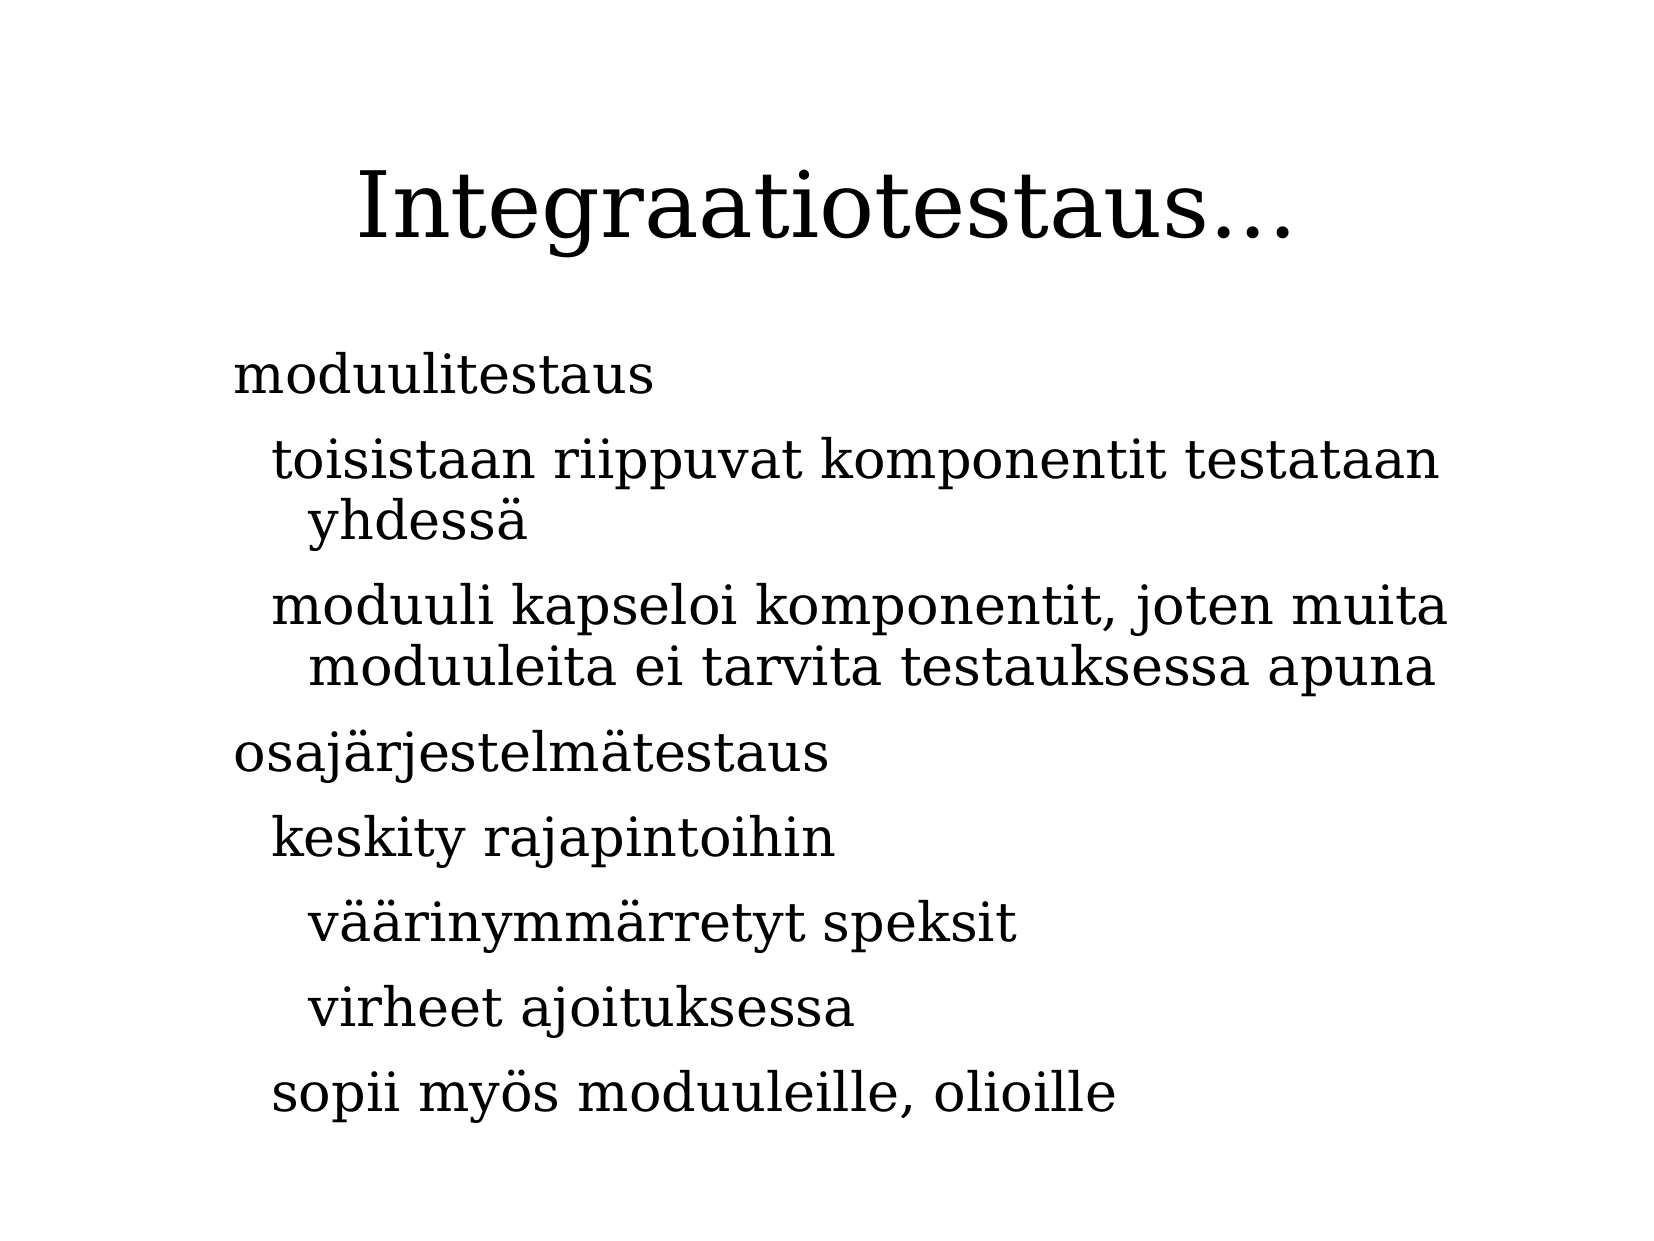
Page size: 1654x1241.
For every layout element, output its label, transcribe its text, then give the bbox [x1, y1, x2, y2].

list moduulitestaus toisistaan riippuvat komponentit testataan yhdessä moduuli kapseloi komponentit, joten muita moduuleita ei tarvita testauksessa apuna osajärjestelmätestaus keskity rajapintoihin väärinymmärretyt speksit virheet ajoituksessa sopii myös moduuleille, olioille [121, 344, 1534, 1126]
title Integraatiotestaus... [121, 106, 1534, 306]
